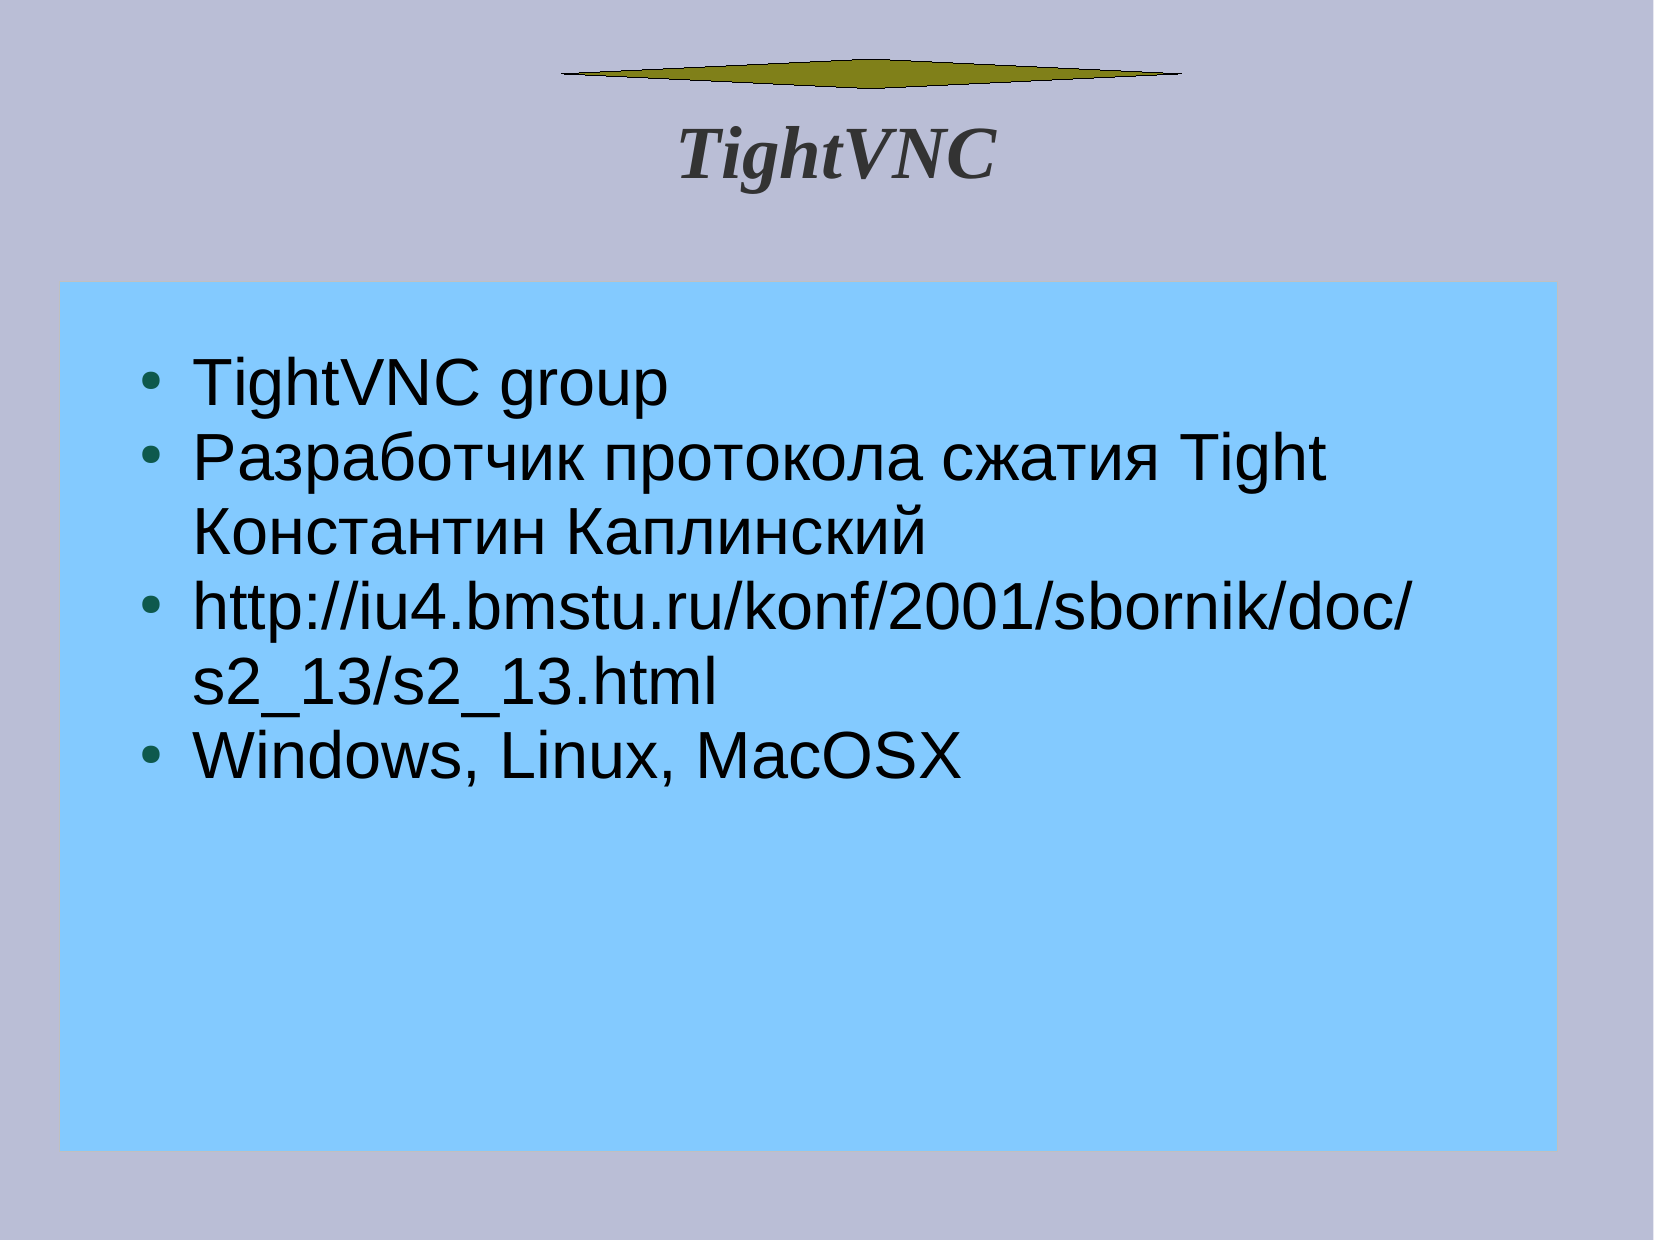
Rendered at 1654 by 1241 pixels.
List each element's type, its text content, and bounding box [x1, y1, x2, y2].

list TightVNC group Разработчик протокола сжатия Tight Константин Каплинский http://iu4.bmstu.ru/konf/2001/sbornik/doc/s2_13/s2_13.html Windows, Linux, MacOSX [121, 344, 1534, 1127]
title TightVNC [82, 56, 1571, 250]
